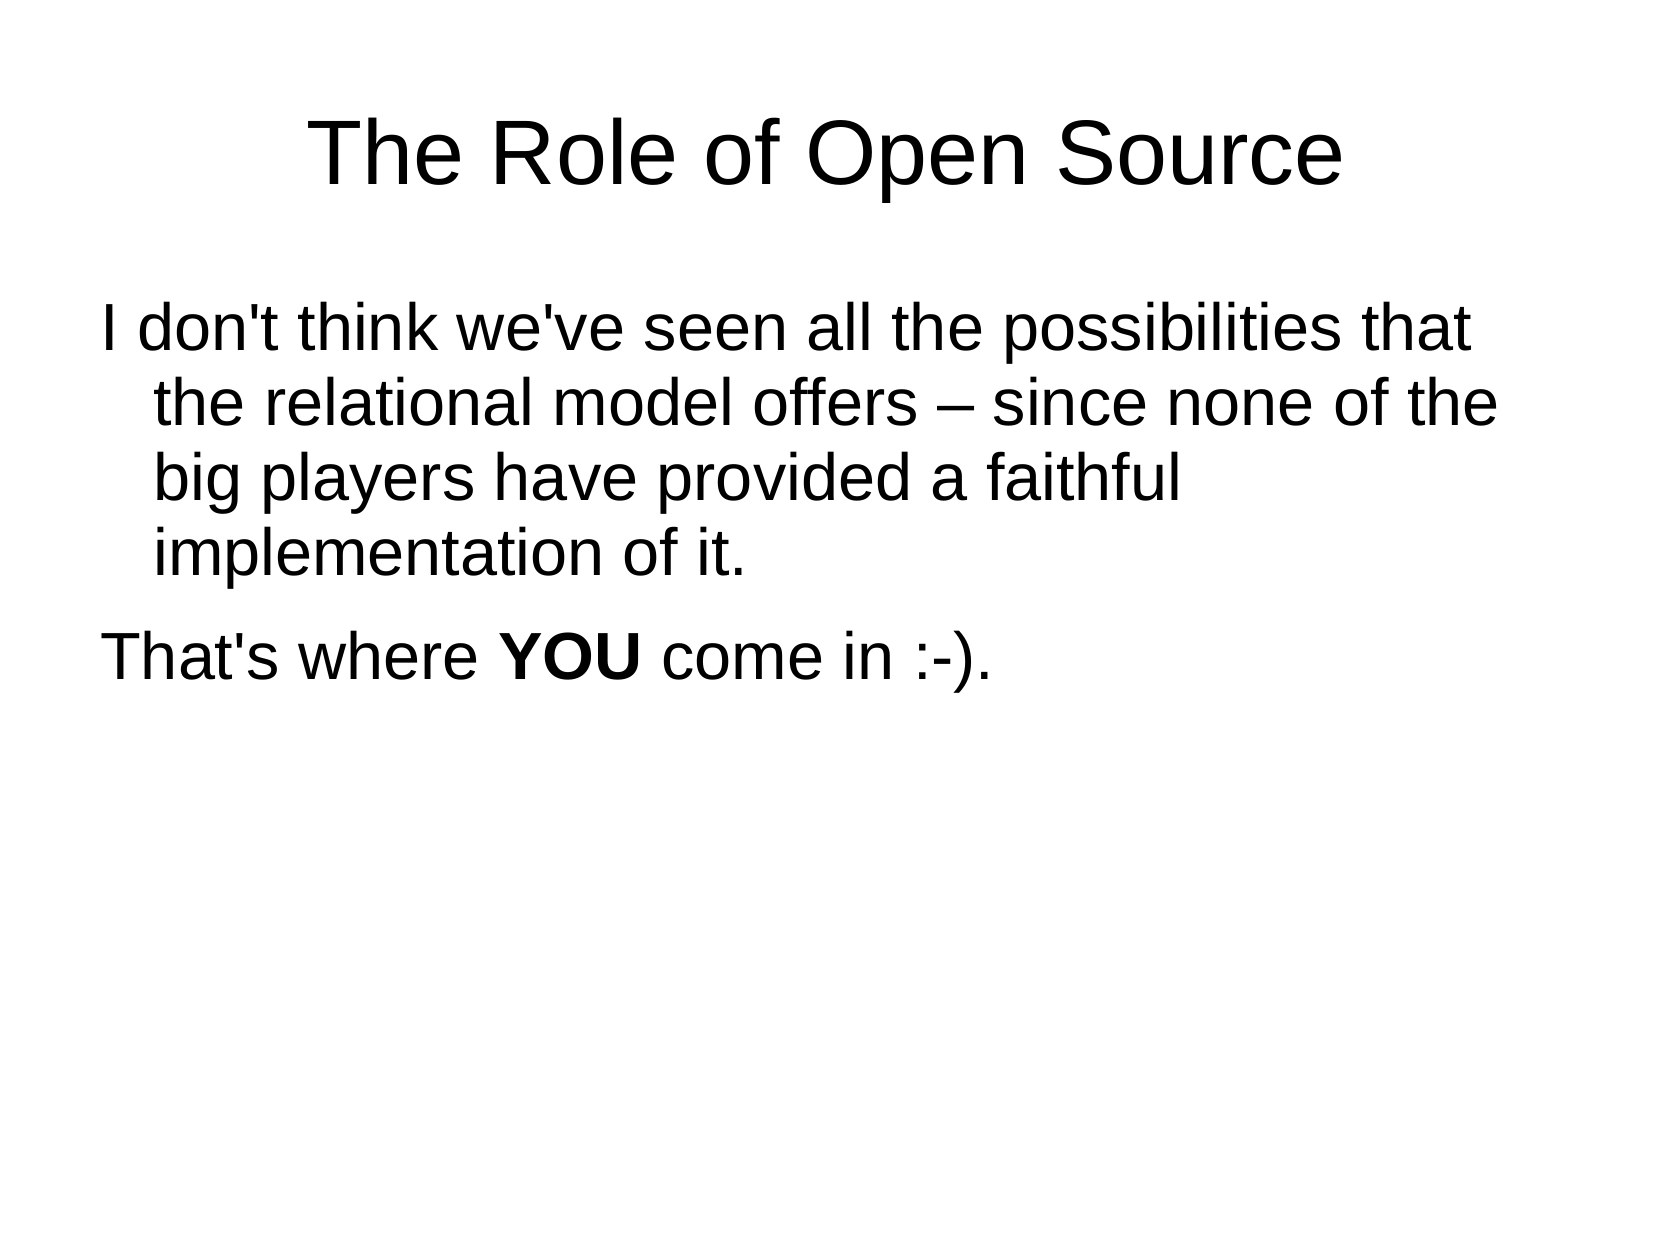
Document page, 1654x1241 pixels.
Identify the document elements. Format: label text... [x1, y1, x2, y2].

title The Role of Open Source [82, 56, 1571, 250]
list I don't think we've seen all the possibilities that the relational model offers – since none of the big players have provided a faithful implementation of it. That's where YOU come in :-). [82, 290, 1571, 1094]
